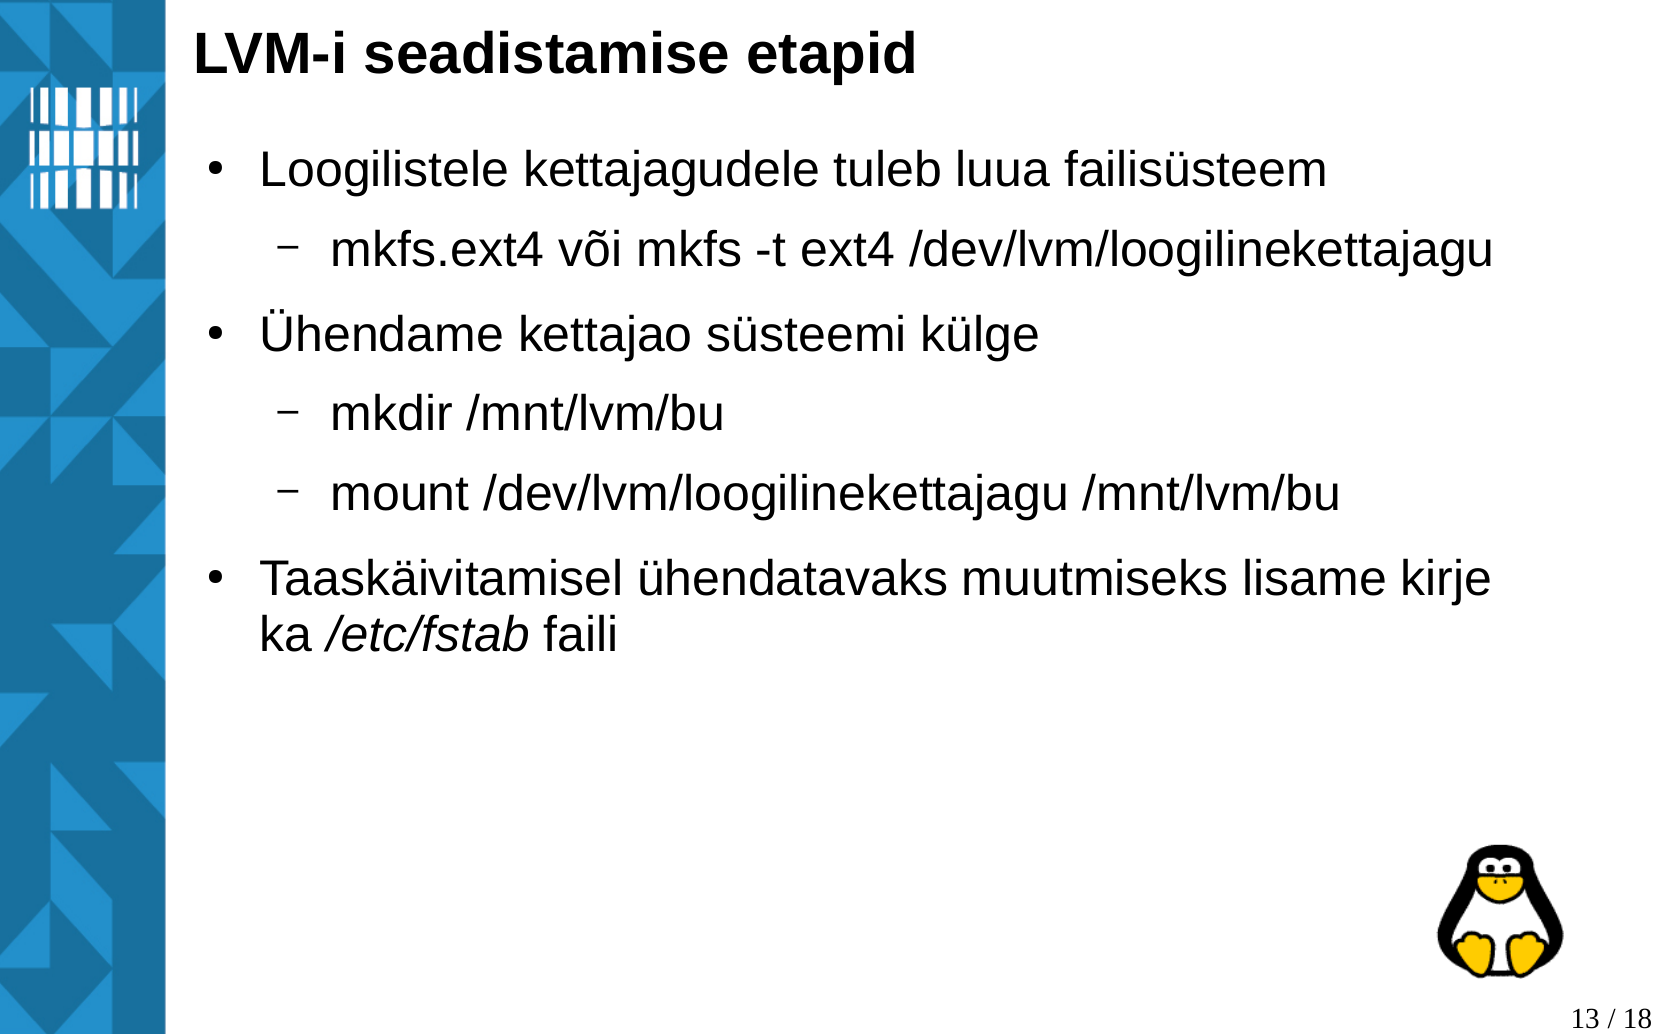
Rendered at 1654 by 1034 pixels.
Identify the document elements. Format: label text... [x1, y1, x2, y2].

title LVM-i seadistamise etapid [193, 1, 1509, 105]
picture [1393, 805, 1605, 993]
list Loogilistele kettajagudele tuleb luua failisüsteem mkfs.ext4 või mkfs -t ext4 /dev/lvm/loogilinekettajagu Ühendame kettajao süsteemi külge mkdir /mnt/lvm/bu mount /dev/lvm/loogilinekettajagu /mnt/lvm/bu Taaskäivitamisel ühendatavaks muutmiseks lisame kirje ka /etc/fstab faili [188, 141, 1585, 824]
